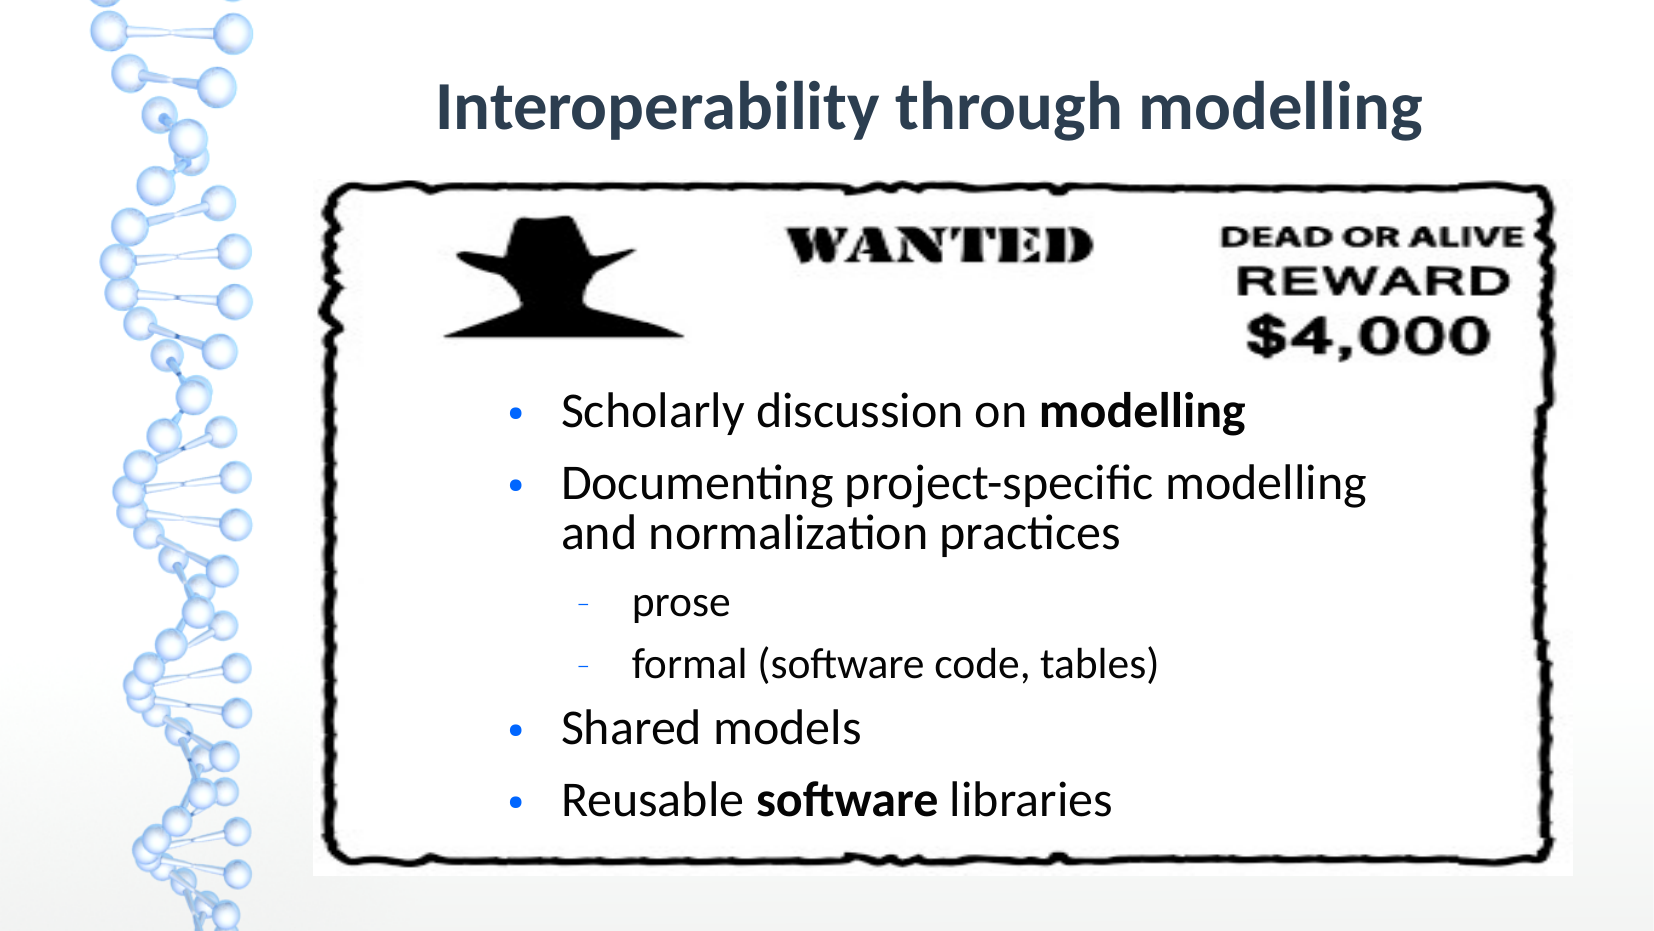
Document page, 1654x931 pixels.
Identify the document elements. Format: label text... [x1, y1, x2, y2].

picture [0, 0, 1654, 931]
list Scholarly discussion on modelling Documenting project-specific modelling and normalization practices prose formal (software code, tables) Shared models Reusable software libraries [490, 389, 1407, 887]
title Interoperability through modelling [265, 35, 1595, 189]
